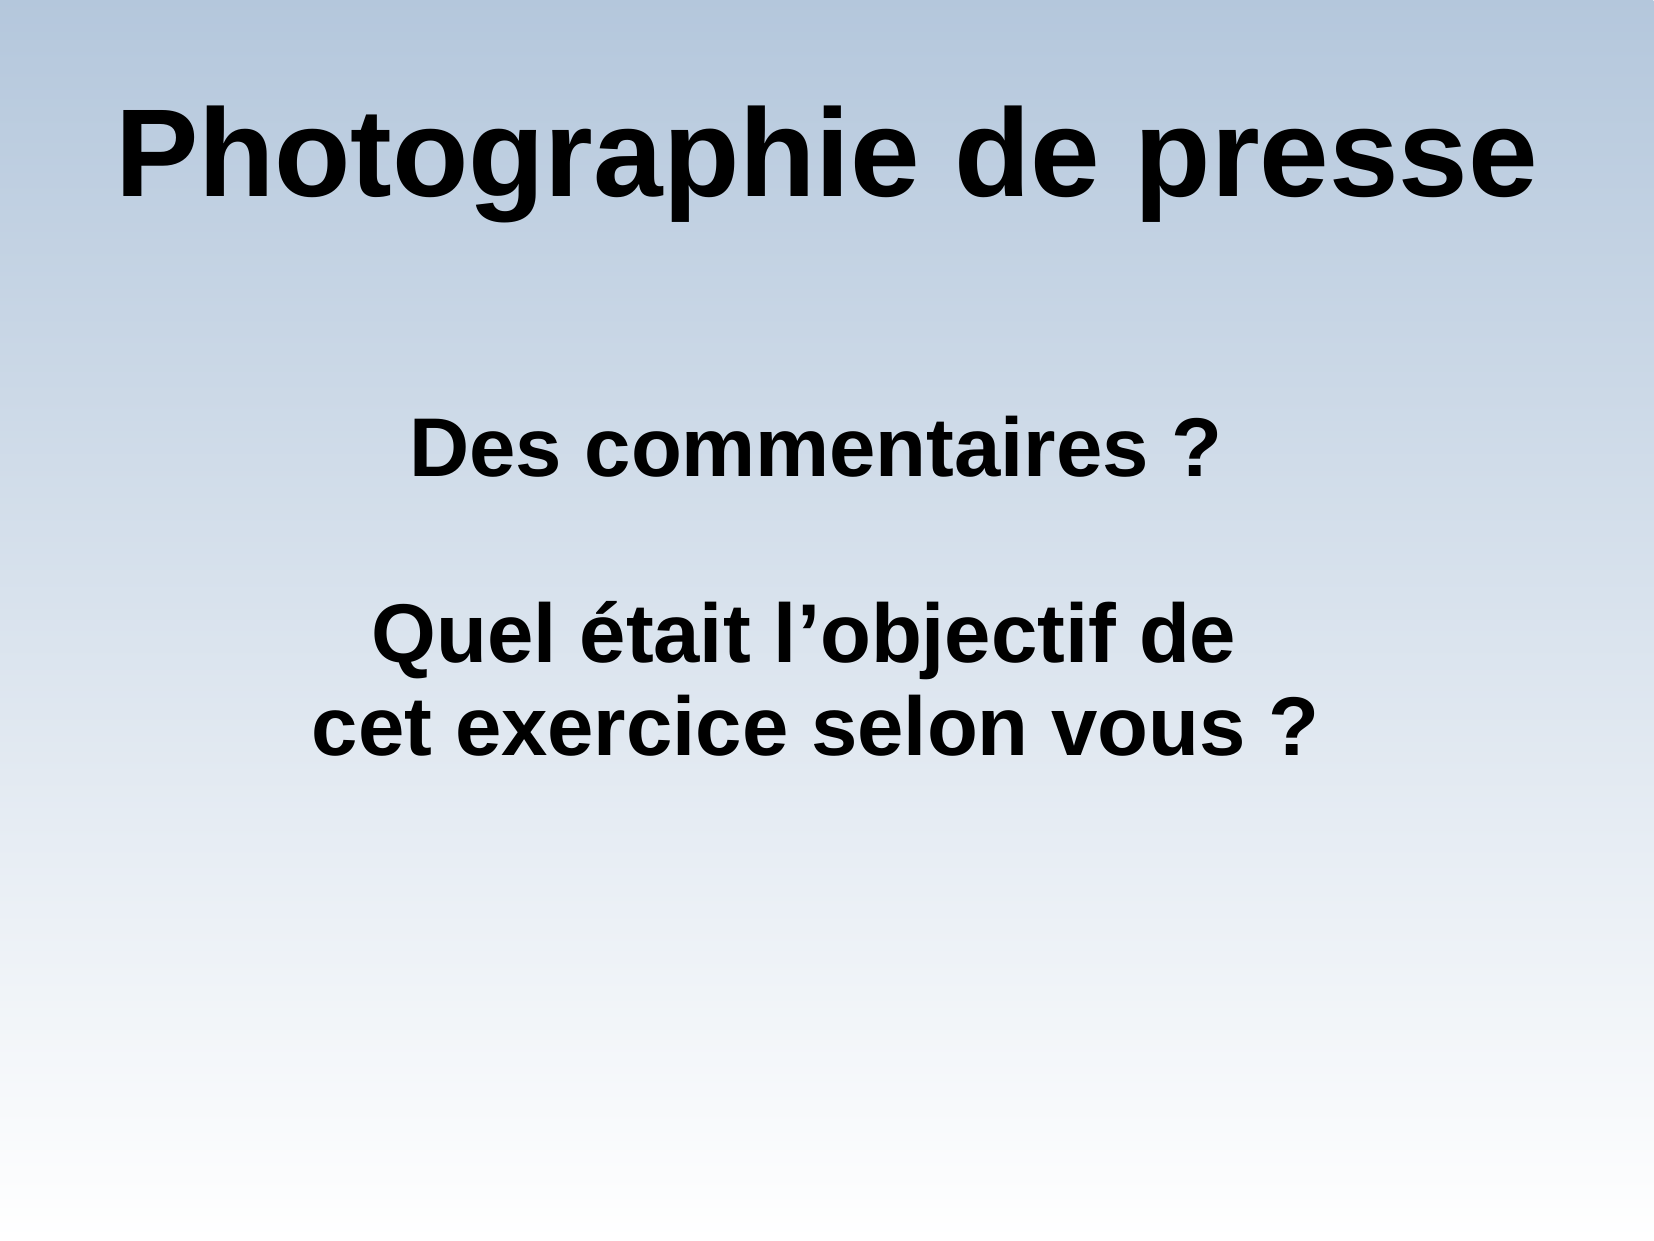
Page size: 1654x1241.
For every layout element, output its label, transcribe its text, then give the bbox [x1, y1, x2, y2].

text_box Des commentaires ? Quel était l’objectif de cet exercice selon vous ? [56, 394, 1576, 781]
title Photographie de presse [82, 49, 1571, 257]
